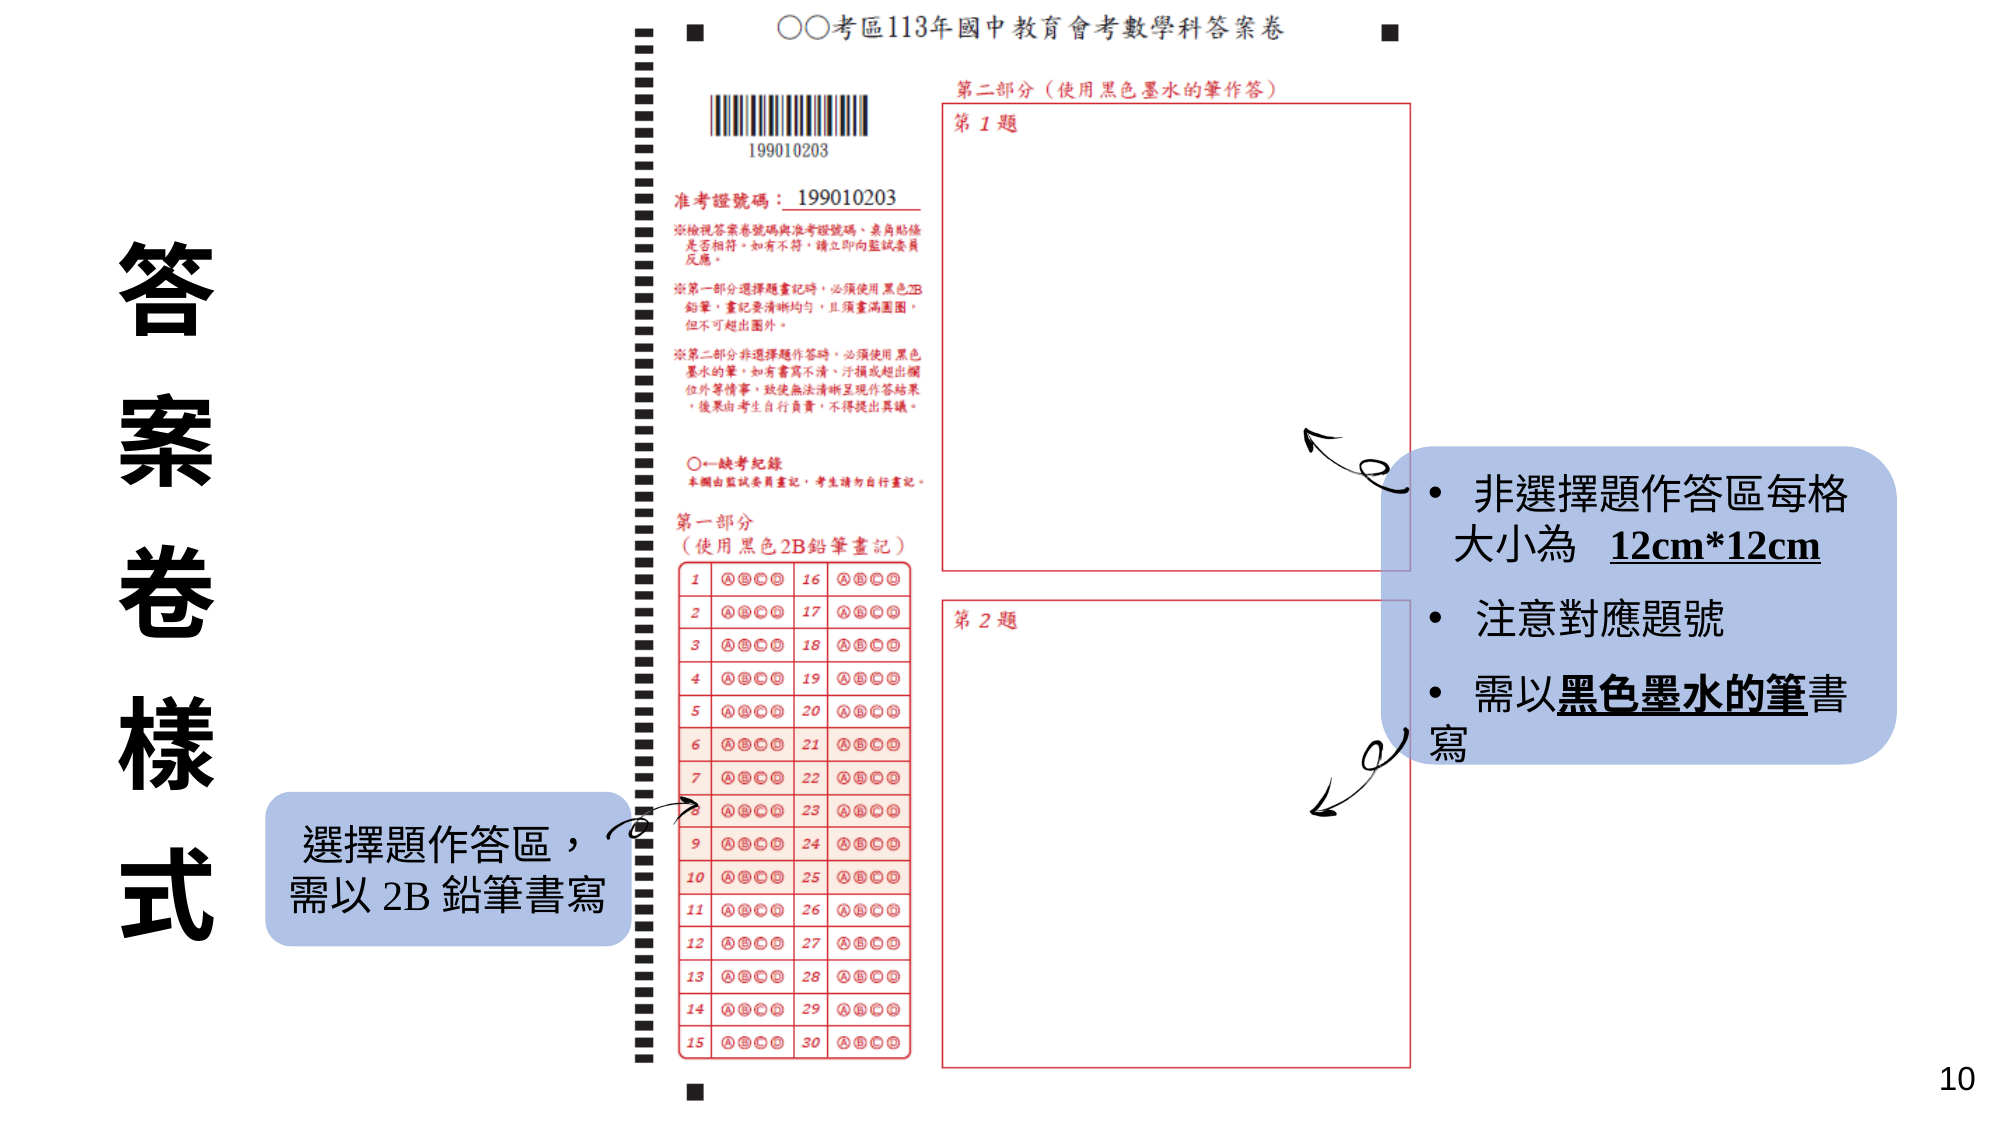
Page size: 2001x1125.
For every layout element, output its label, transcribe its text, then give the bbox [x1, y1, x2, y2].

text_box 非選擇題作答區每格 大小為 12cm*12cm 注意對應題號 需以黑色墨水的筆書寫 [1380, 446, 1897, 765]
text_box 答 案 卷 樣 式 [64, 95, 246, 1084]
picture [605, 0, 1435, 1125]
text_box 10 [1923, 1047, 2000, 1108]
text_box 選擇題作答區， 需以2B鉛筆書寫 [265, 791, 632, 947]
